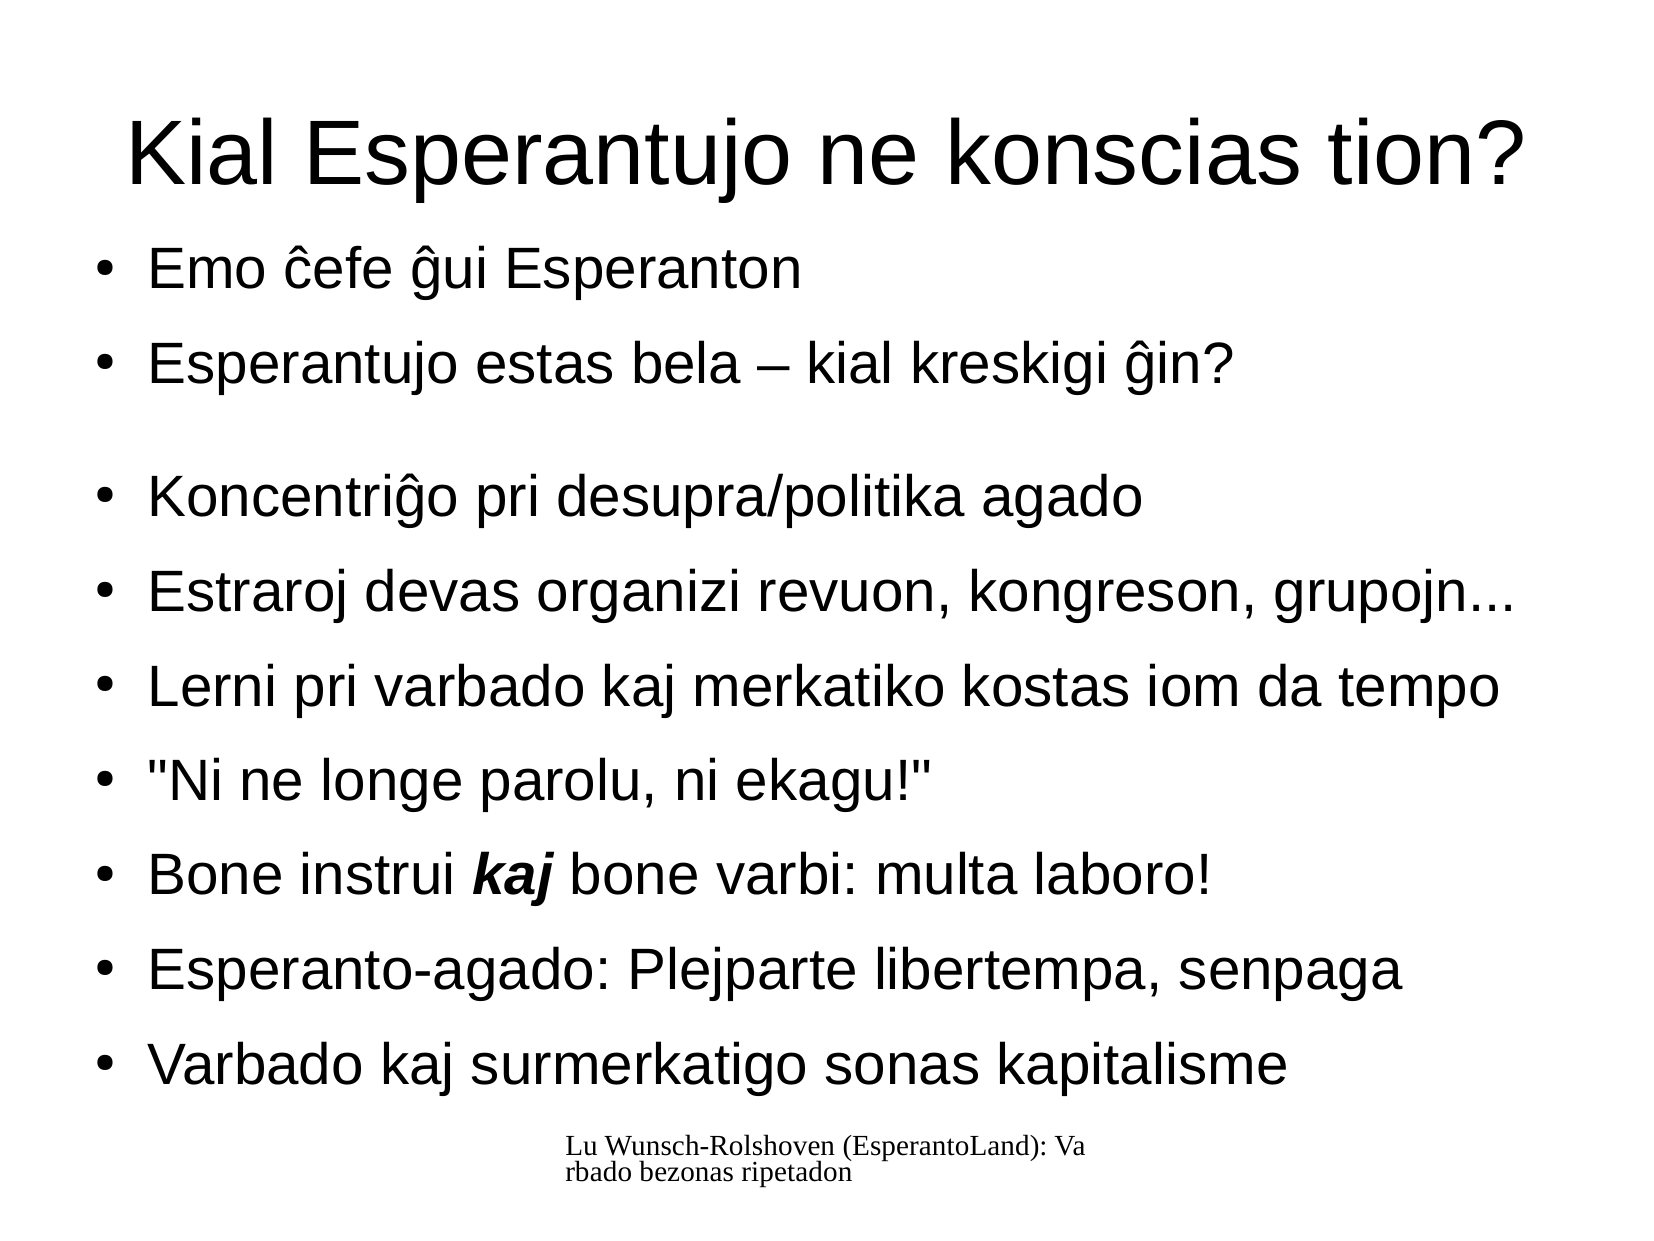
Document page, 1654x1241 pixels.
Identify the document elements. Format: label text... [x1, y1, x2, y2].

title Kial Esperantujo ne konscias tion? [82, 49, 1571, 257]
list Emo ĉefe ĝui Esperanton Esperantujo estas bela – kial kreskigi ĝin? Koncentriĝo pri desupra/politika agado Estraroj devas organizi revuon, kongreson, grupojn... Lerni pri varbado kaj merkatiko kostas iom da tempo "Ni ne longe parolu, ni ekagu!" Bone instrui kaj bone varbi: multa laboro! Esperanto-agado: Plejparte libertempa, senpaga Varbado kaj surmerkatigo sonas kapitalisme [76, 236, 1565, 1179]
